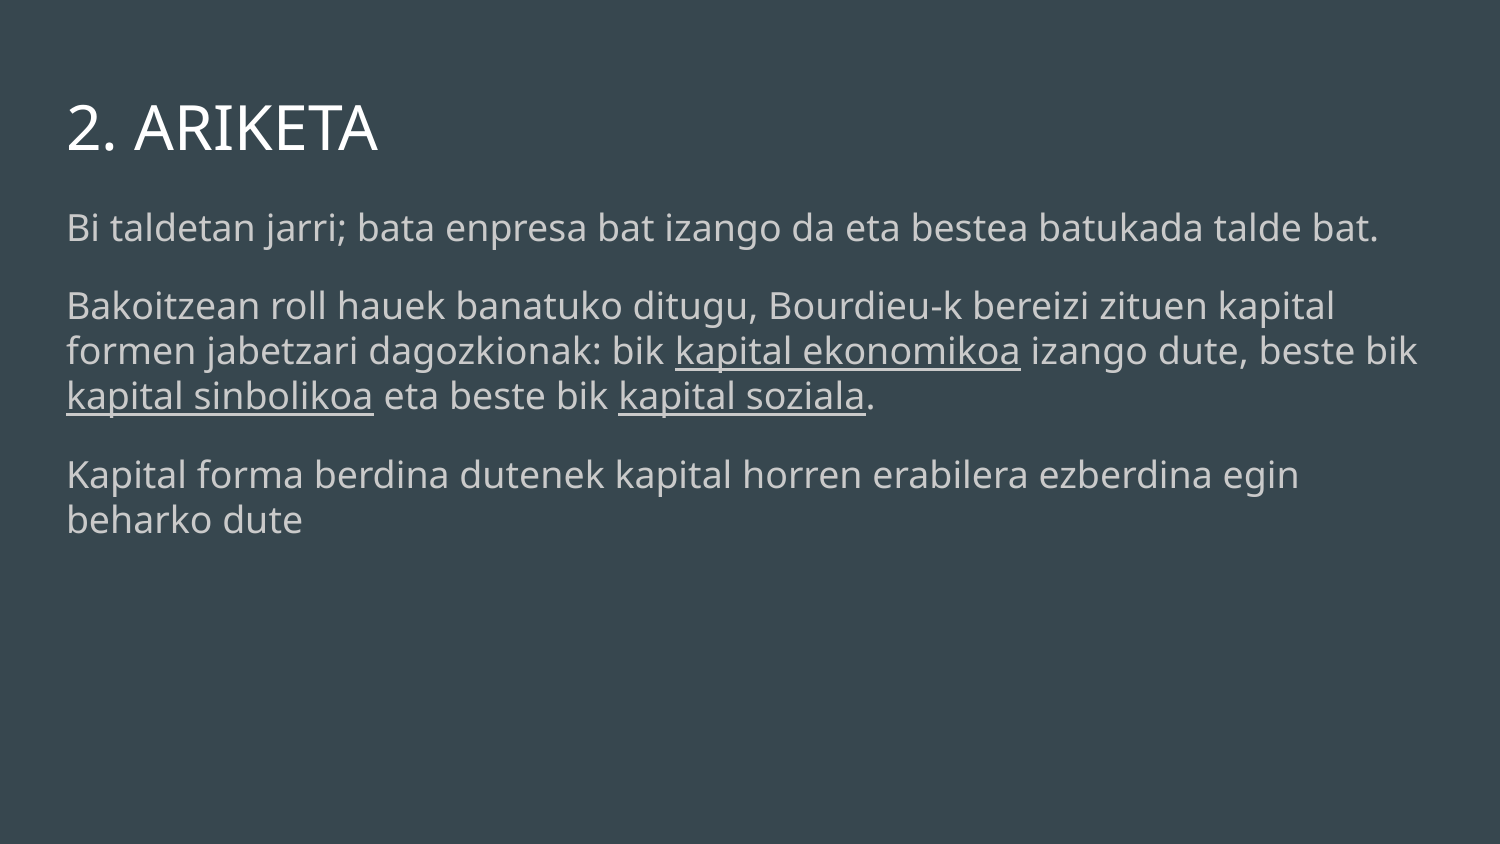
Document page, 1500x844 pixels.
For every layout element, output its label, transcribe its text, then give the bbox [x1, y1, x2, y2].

list Bi taldetan jarri; bata enpresa bat izango da eta bestea batukada talde bat. Bakoitzean roll hauek banatuko ditugu, Bourdieu-k bereizi zituen kapital formen jabetzari dagozkionak: bik kapital ekonomikoa izango dute, beste bik kapital sinbolikoa eta beste bik kapital soziala. Kapital forma berdina dutenek kapital horren erabilera ezberdina egin beharko dute [51, 189, 1449, 750]
title 2. ARIKETA [51, 72, 1449, 167]
